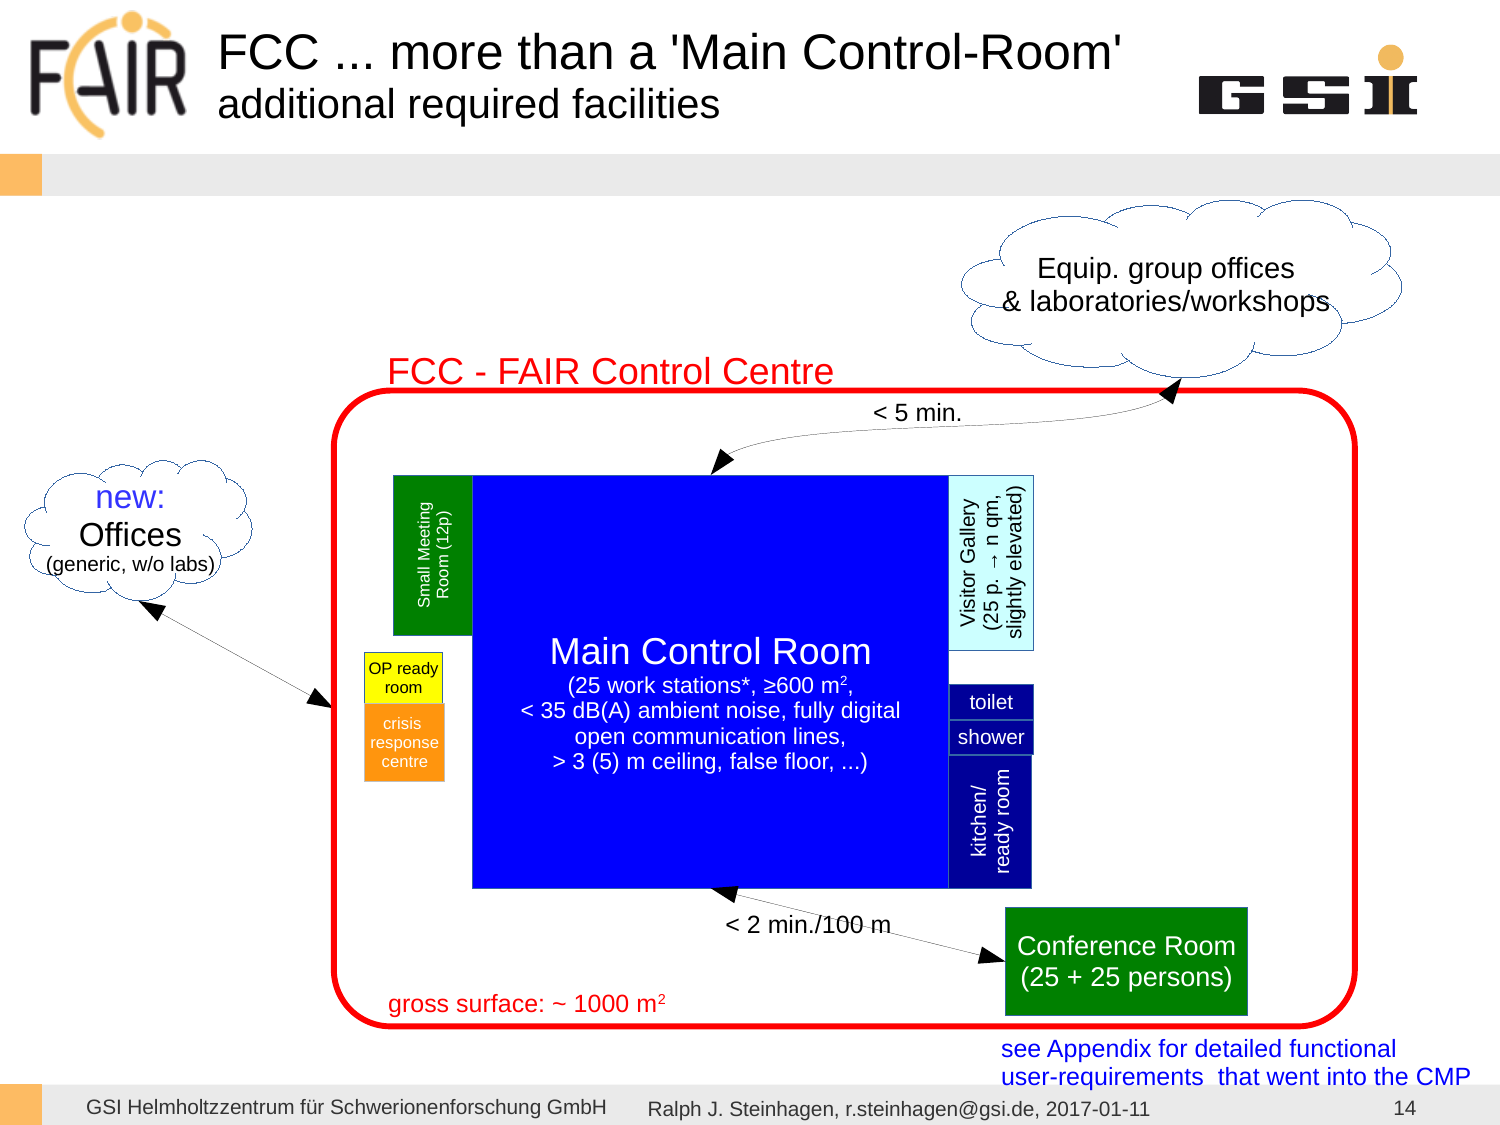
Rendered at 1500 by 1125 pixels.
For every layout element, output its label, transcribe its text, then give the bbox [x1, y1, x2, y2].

text_box FCC - FAIR Control Centre [372, 343, 850, 401]
title FCC ... more than a 'Main Control-Room' additional required facilities [217, 2, 1186, 150]
text_box OP ready room [364, 652, 443, 703]
text_box toilet [949, 684, 1034, 720]
text_box kitchen/ ready room [948, 755, 1032, 889]
text_box Main Control Room (25 work stations*, ≥600 m2, < 35 dB(A) ambient noise, fully digital open communication lines, > 3 (5) m ceiling, false floor, ...) [472, 475, 949, 889]
text_box Visitor Gallery (25 p. → n qm, slightly elevated) [948, 475, 1034, 651]
text_box gross surface: ~ 1000 m2 [373, 982, 831, 1054]
text_box Conference Room (25 + 25 persons) [1005, 907, 1248, 1016]
text_box see Appendix for detailed functional user‑requirements that went into the CMP [986, 1027, 1495, 1125]
picture [30, 9, 187, 141]
text_box crisis response centre [364, 703, 445, 782]
text_box new: Offices (generic, w/o labs) [24, 460, 253, 601]
picture [1197, 42, 1419, 117]
text_box Small Meeting Room (12p) [393, 475, 473, 636]
text_box shower [949, 720, 1034, 755]
text_box Equip. group offices & laboratories/workshops [961, 200, 1402, 378]
